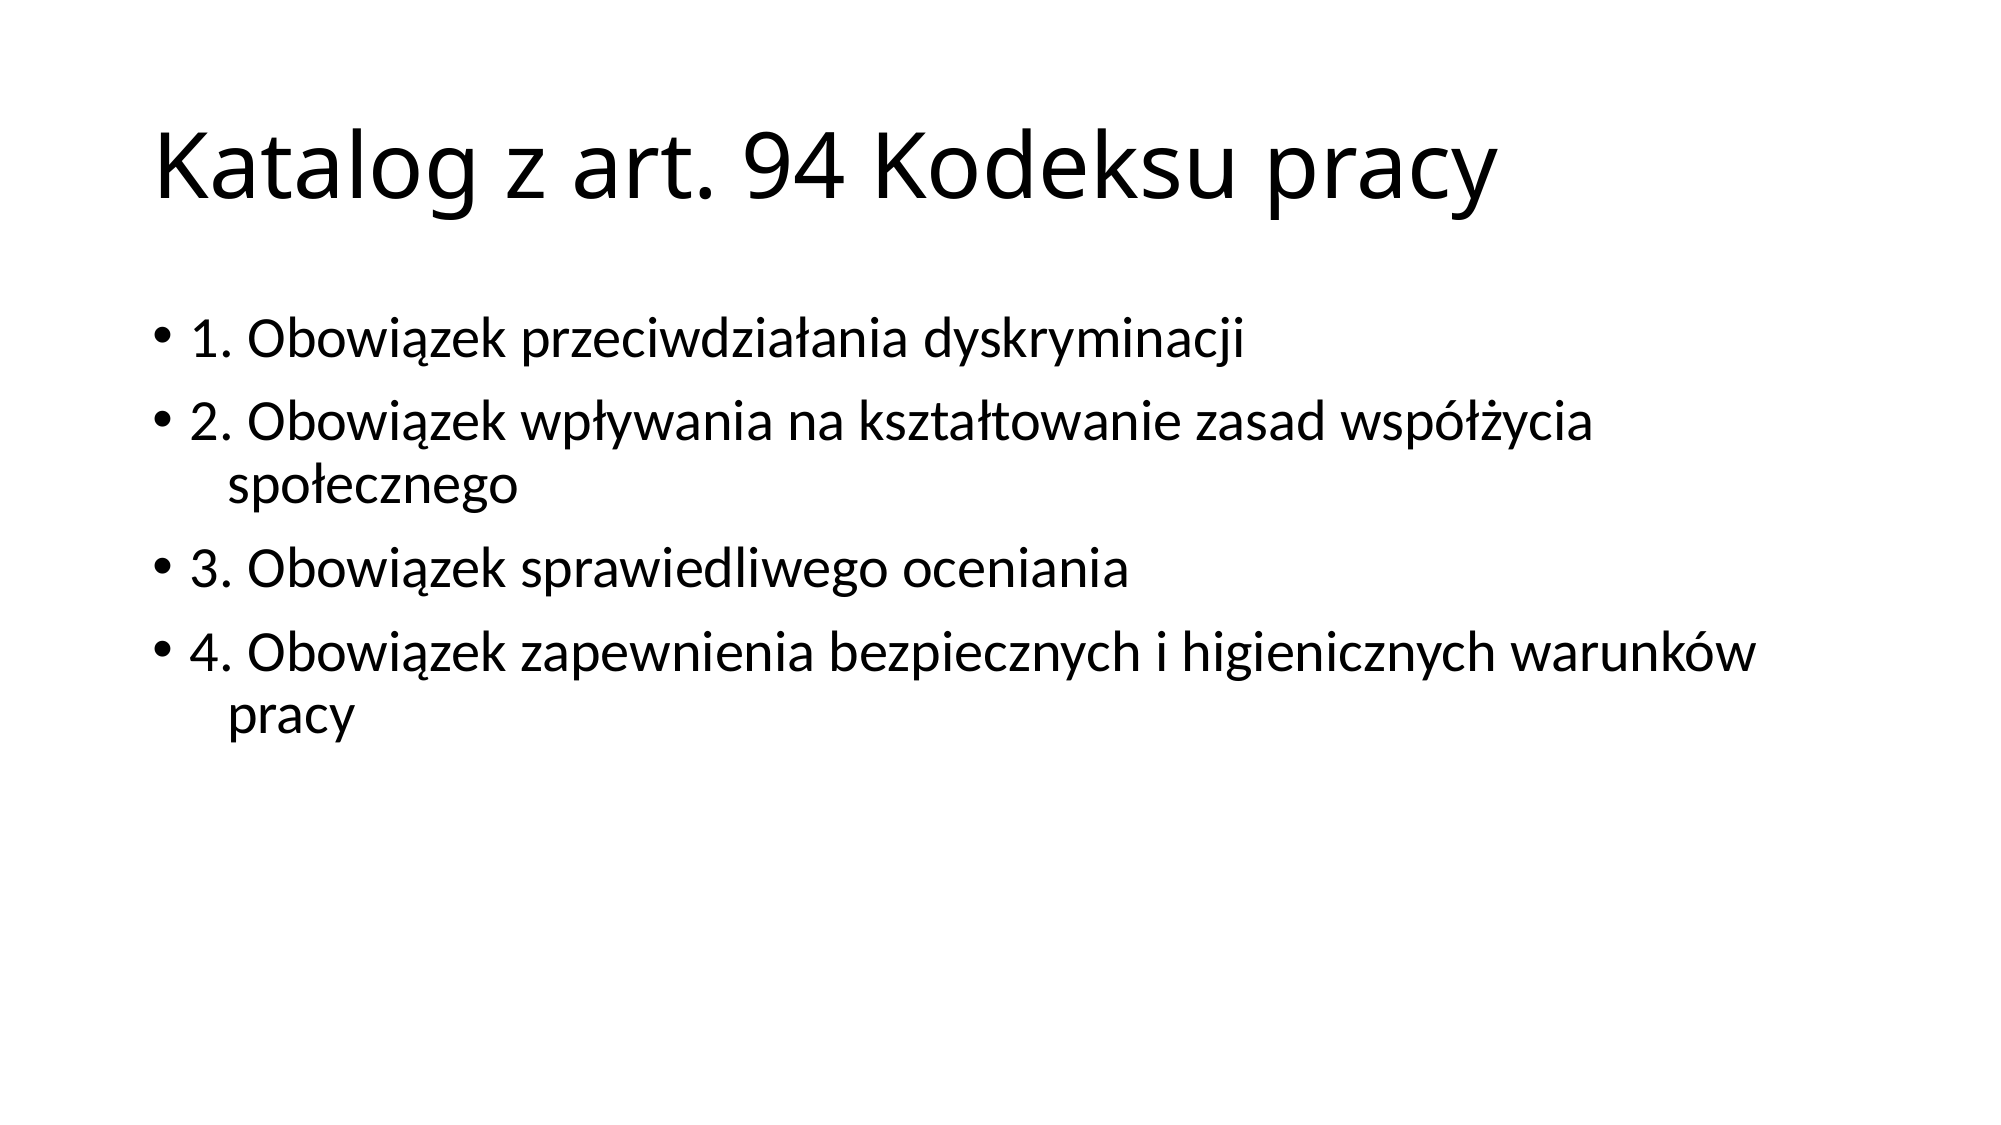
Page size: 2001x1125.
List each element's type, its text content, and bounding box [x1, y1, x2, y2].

list 1. Obowiązek przeciwdziałania dyskryminacji 2. Obowiązek wpływania na kształtowanie zasad współżycia społecznego 3. Obowiązek sprawiedliwego oceniania 4. Obowiązek zapewnienia bezpiecznych i higienicznych warunków pracy [137, 299, 1863, 1014]
title Katalog z art. 94 Kodeksu pracy [137, 59, 1863, 278]
